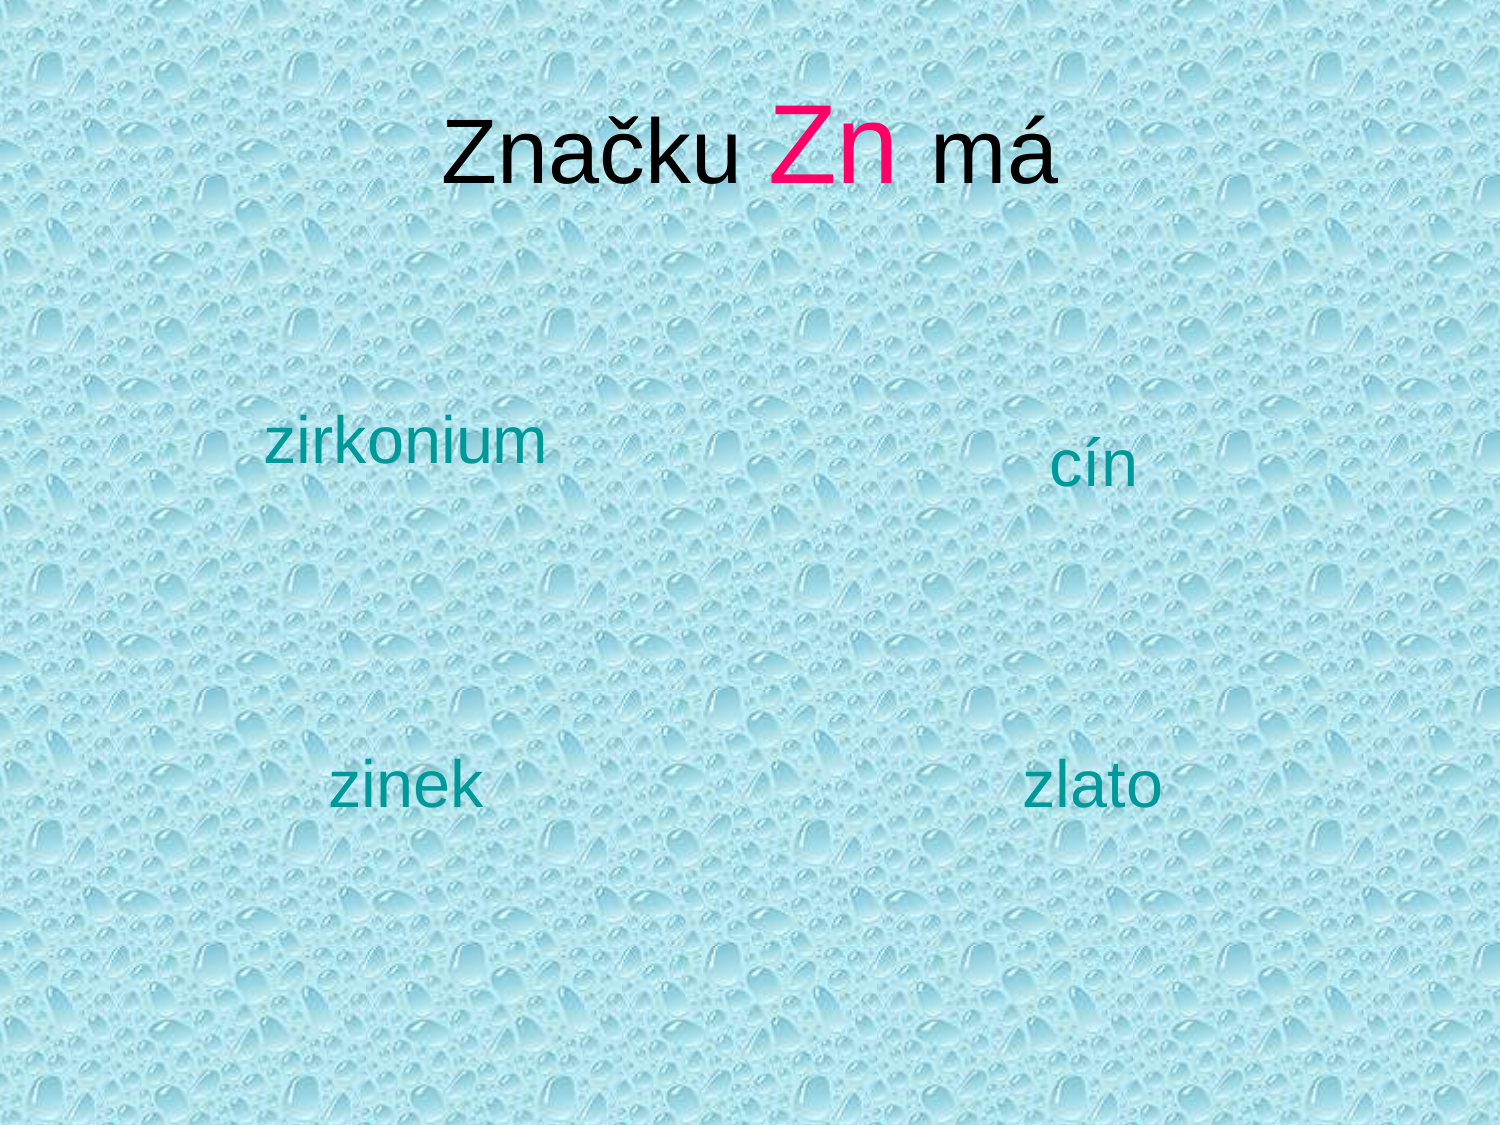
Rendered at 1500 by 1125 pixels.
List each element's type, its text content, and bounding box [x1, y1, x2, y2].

table_header zirkonium [75, 262, 737, 621]
table_header zlato [763, 646, 1423, 1005]
title Značku Zn má [75, 45, 1426, 233]
table_header cín [763, 262, 1425, 621]
picture [0, 0, 1500, 1125]
table_header zinek [75, 646, 737, 1005]
